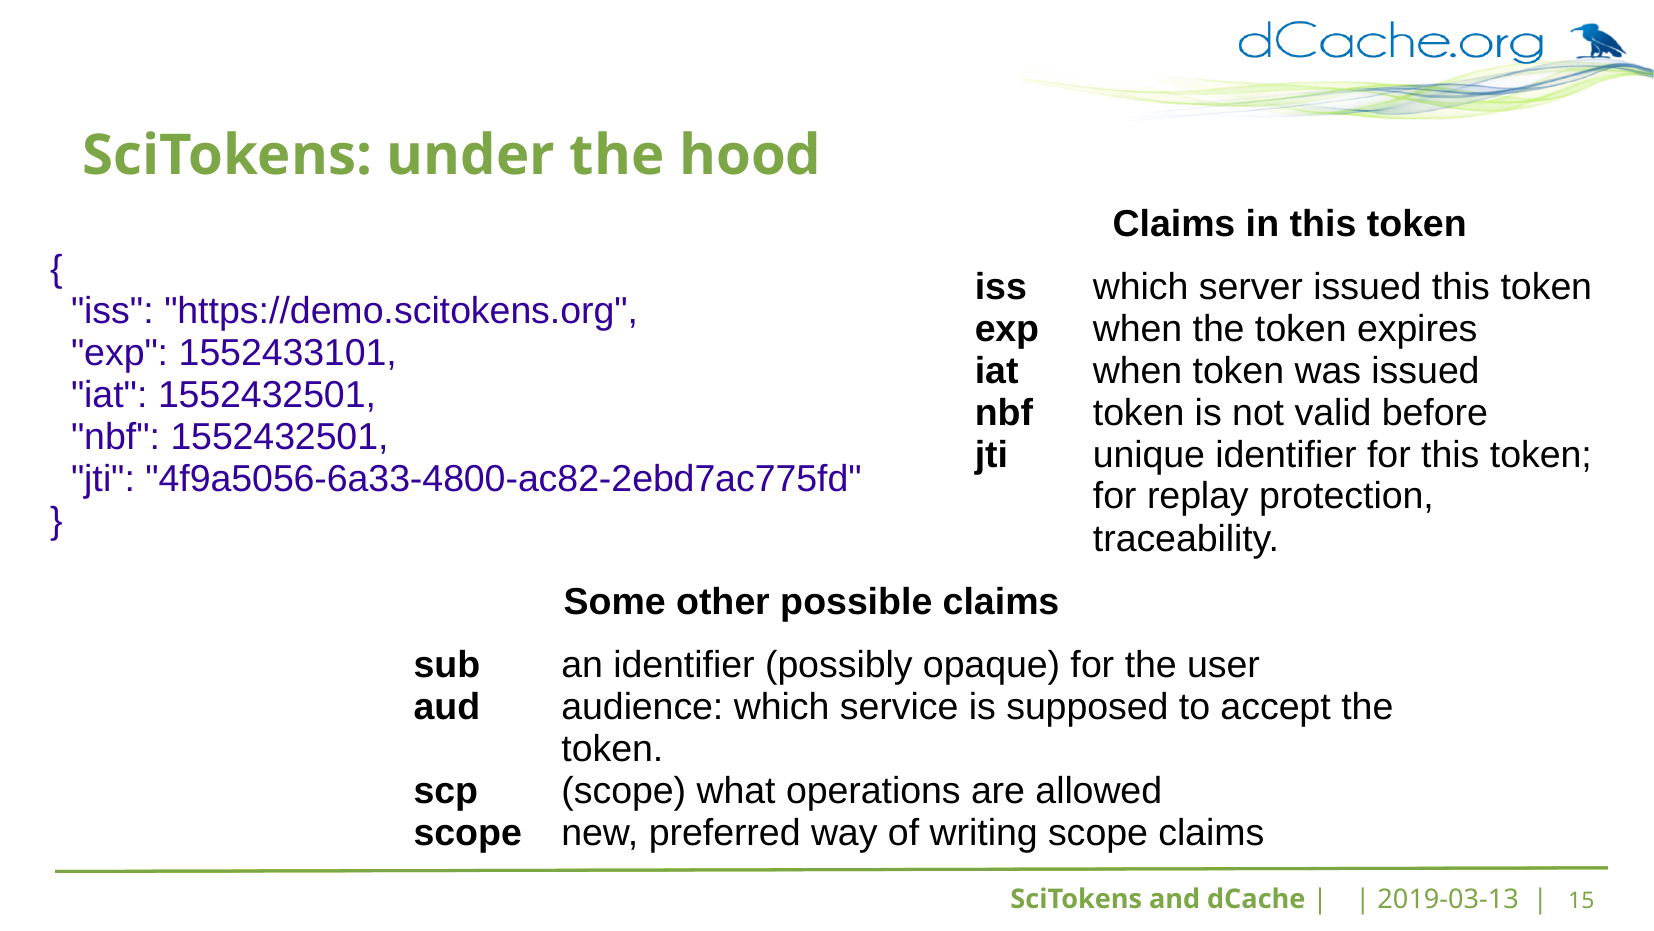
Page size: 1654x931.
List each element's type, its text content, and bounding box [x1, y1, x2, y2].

picture [956, 12, 1654, 127]
text_box sub an identifier (possibly opaque) for the user aud audience: which service is supposed to accept the token. scp (scope) what operations are allowed scope new, preferred way of writing scope claims [398, 635, 1516, 931]
text_box iss which server issued this token exp when the token expires iat when token was issued nbf token is not valid before jti unique identifier for this token; for replay protection, traceability. [960, 257, 1621, 609]
title SciTokens: under the hood [82, 116, 1605, 189]
text_box { "iss": "https://demo.scitokens.org", "exp": 1552433101, "iat": 1552432501, "nbf": 1552432501, "jti": "4f9a5056-6a33-4800-ac82-2ebd7ac775fd" } [35, 240, 877, 550]
text_box Claims in this token [1005, 195, 1576, 252]
text_box Some other possible claims [526, 572, 1097, 630]
